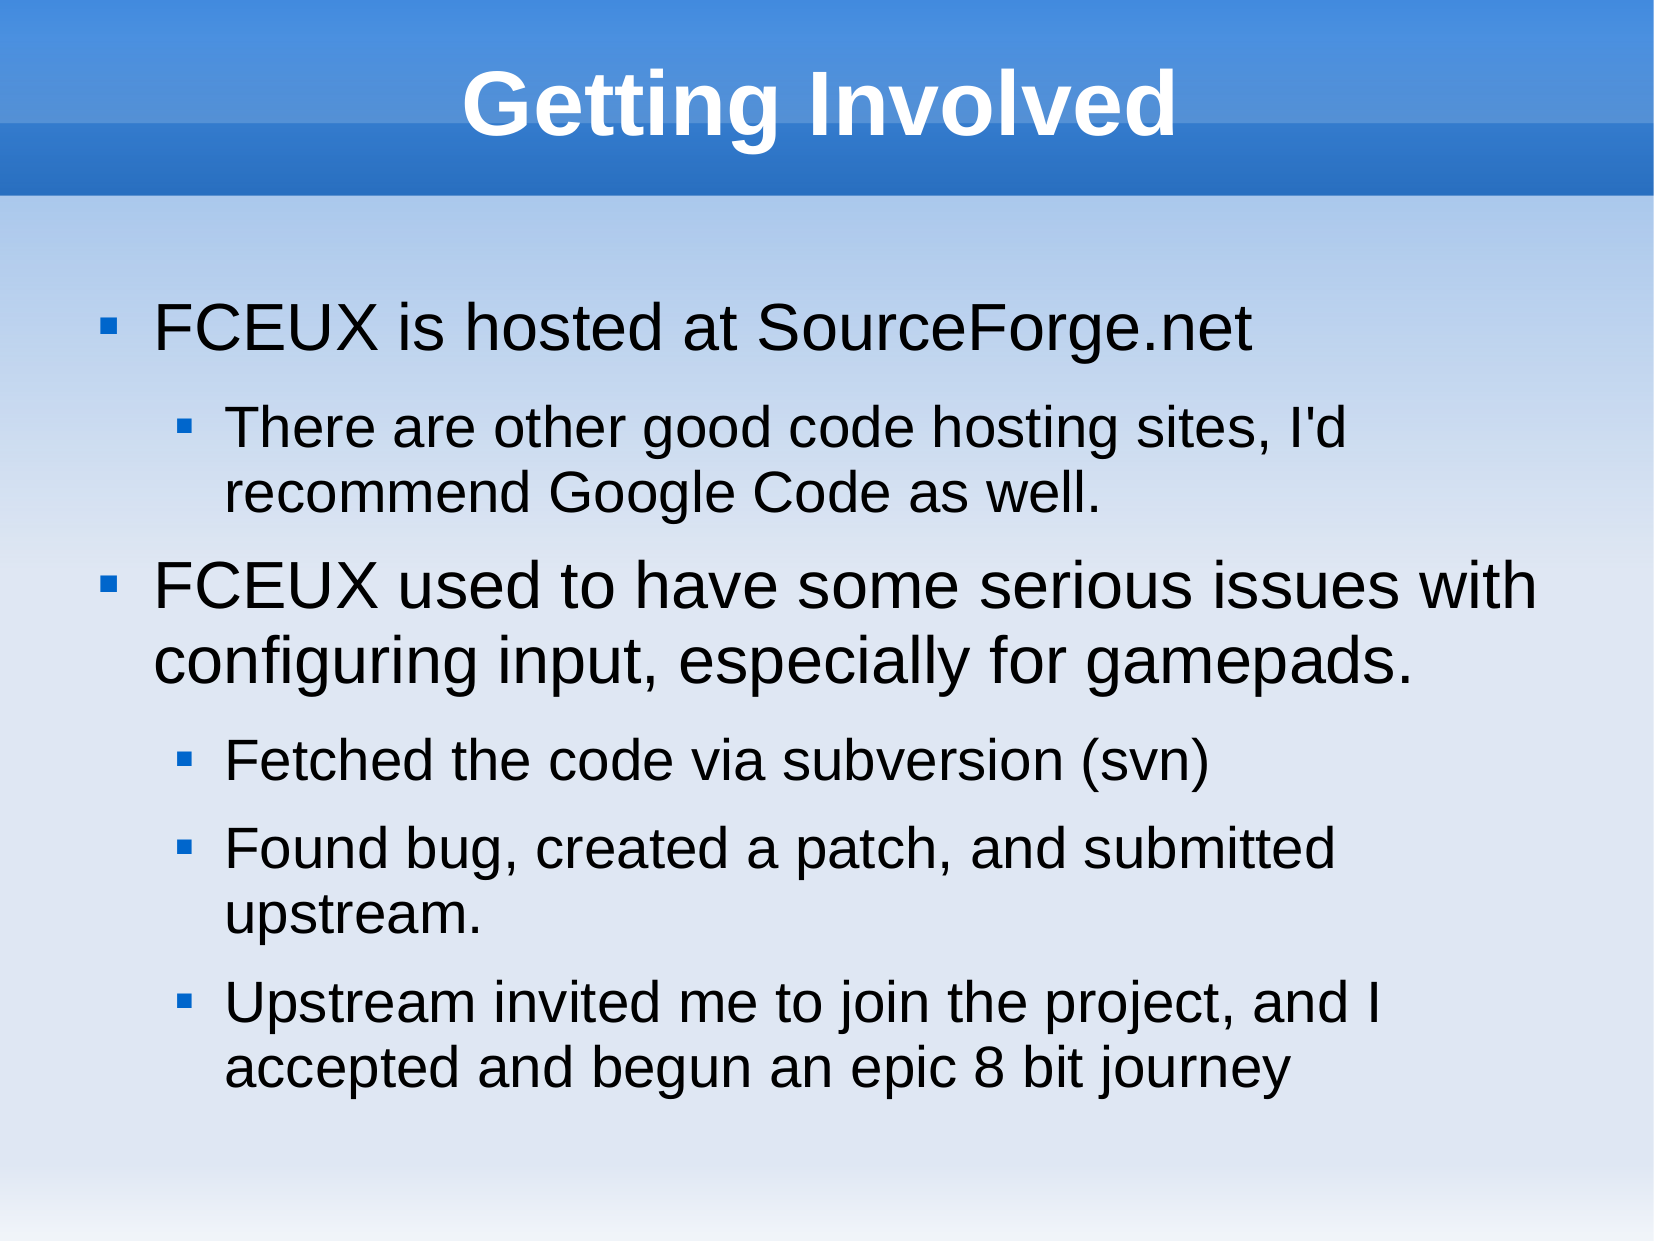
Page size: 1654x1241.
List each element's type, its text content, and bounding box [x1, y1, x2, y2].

list FCEUX is hosted at SourceForge.net There are other good code hosting sites, I'd recommend Google Code as well. FCEUX used to have some serious issues with configuring input, especially for gamepads. Fetched the code via subversion (svn) Found bug, created a patch, and submitted upstream. Upstream invited me to join the project, and I accepted and begun an epic 8 bit journey [82, 290, 1571, 1100]
title Getting Involved [76, 7, 1565, 200]
picture [0, 0, 1654, 1241]
